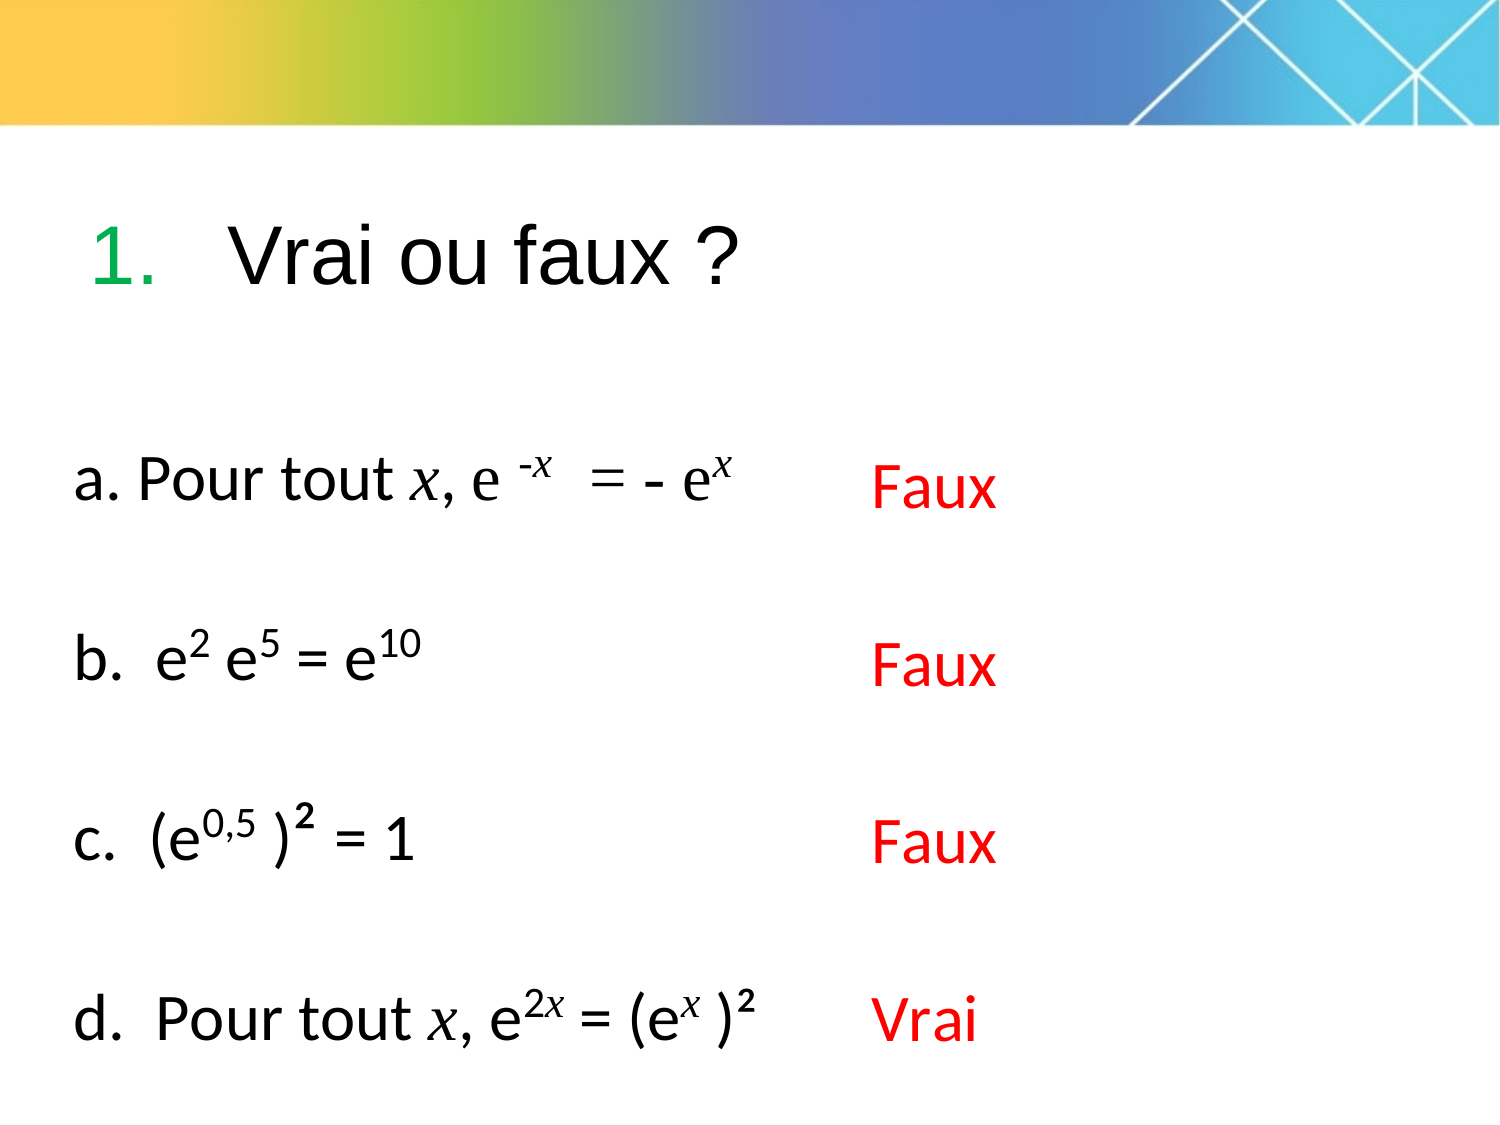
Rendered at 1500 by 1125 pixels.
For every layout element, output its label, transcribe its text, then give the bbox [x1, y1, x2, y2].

text_box Faux Faux Faux Vrai [856, 354, 1349, 1063]
text_box a. Pour tout x, e -x = - ex b. e2 e5 = e10 c. (e0,5 )² = 1 d. Pour tout x, e2x = (ex )² [59, 327, 1442, 1063]
picture [0, 0, 1500, 127]
text_box Vrai ou faux ? [75, 164, 1500, 339]
